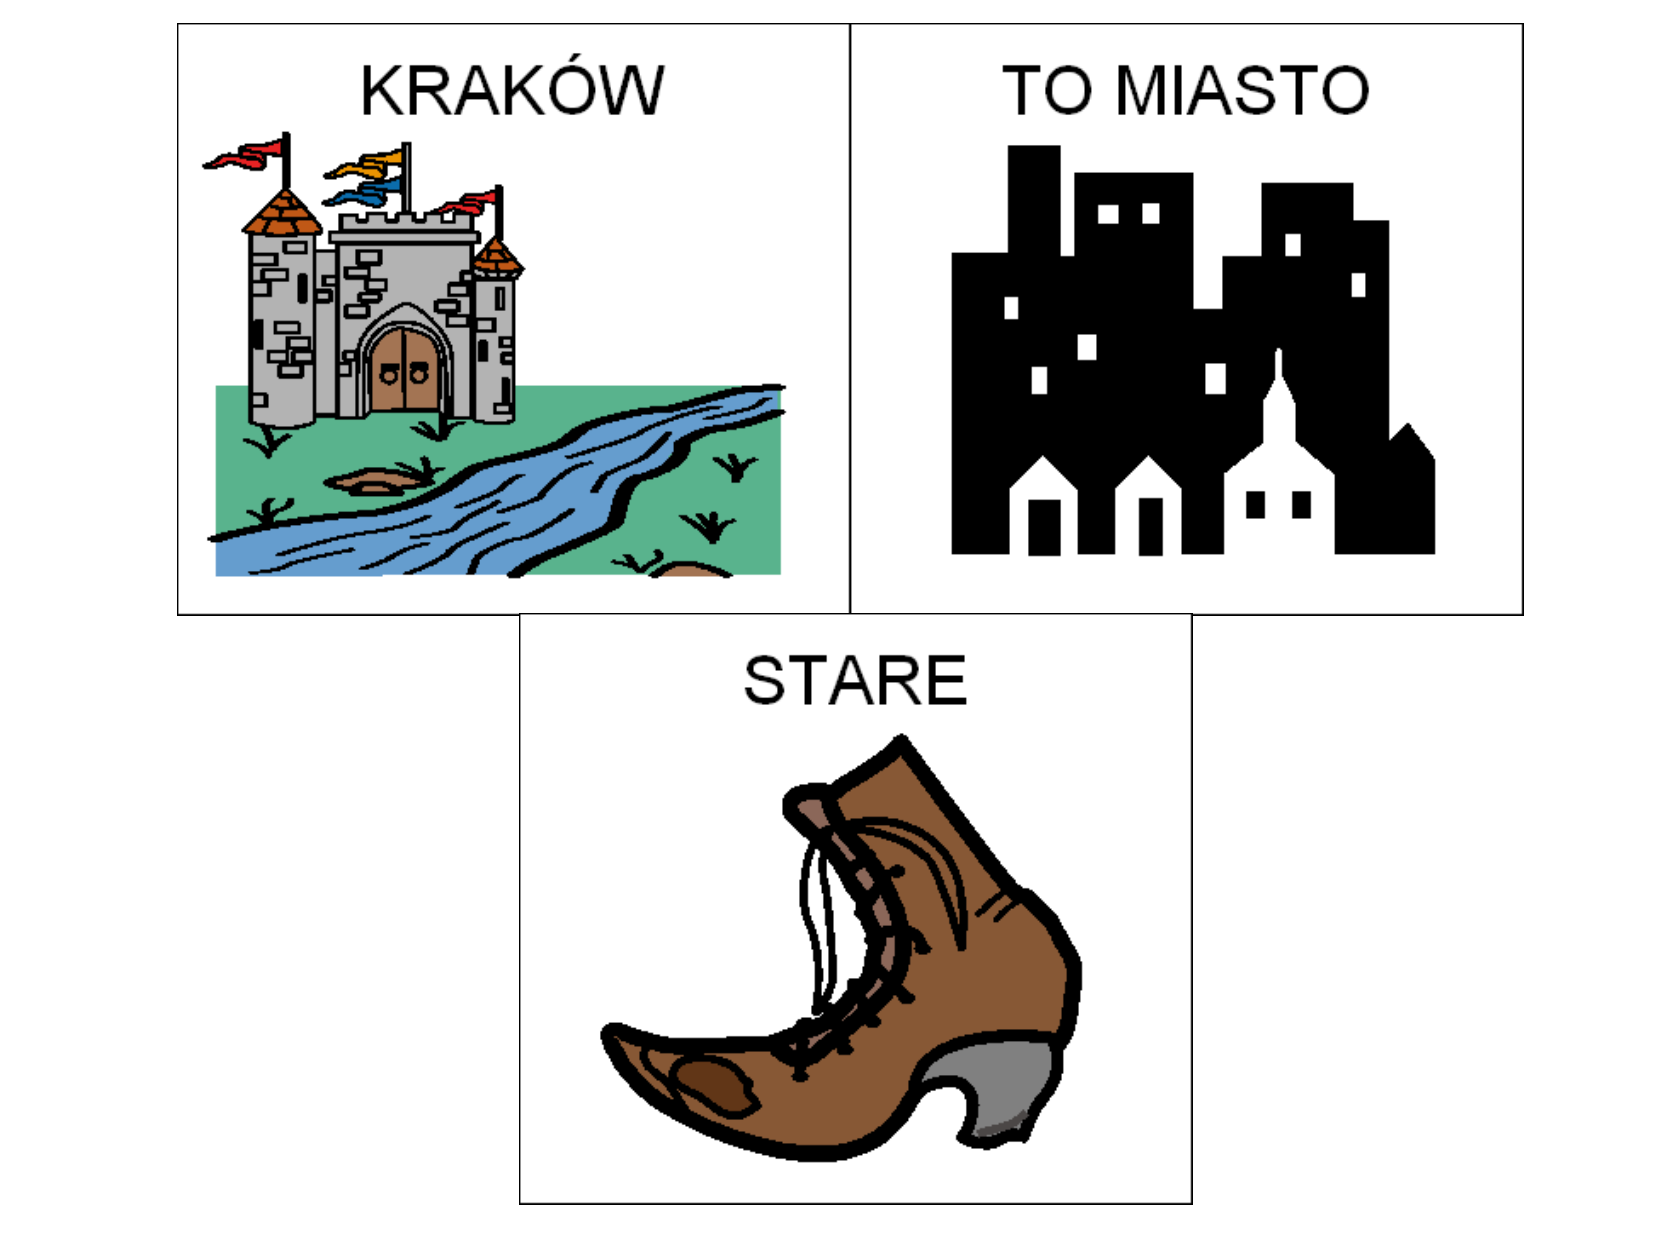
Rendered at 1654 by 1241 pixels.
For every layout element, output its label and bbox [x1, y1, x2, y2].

picture [177, 23, 1524, 1205]
